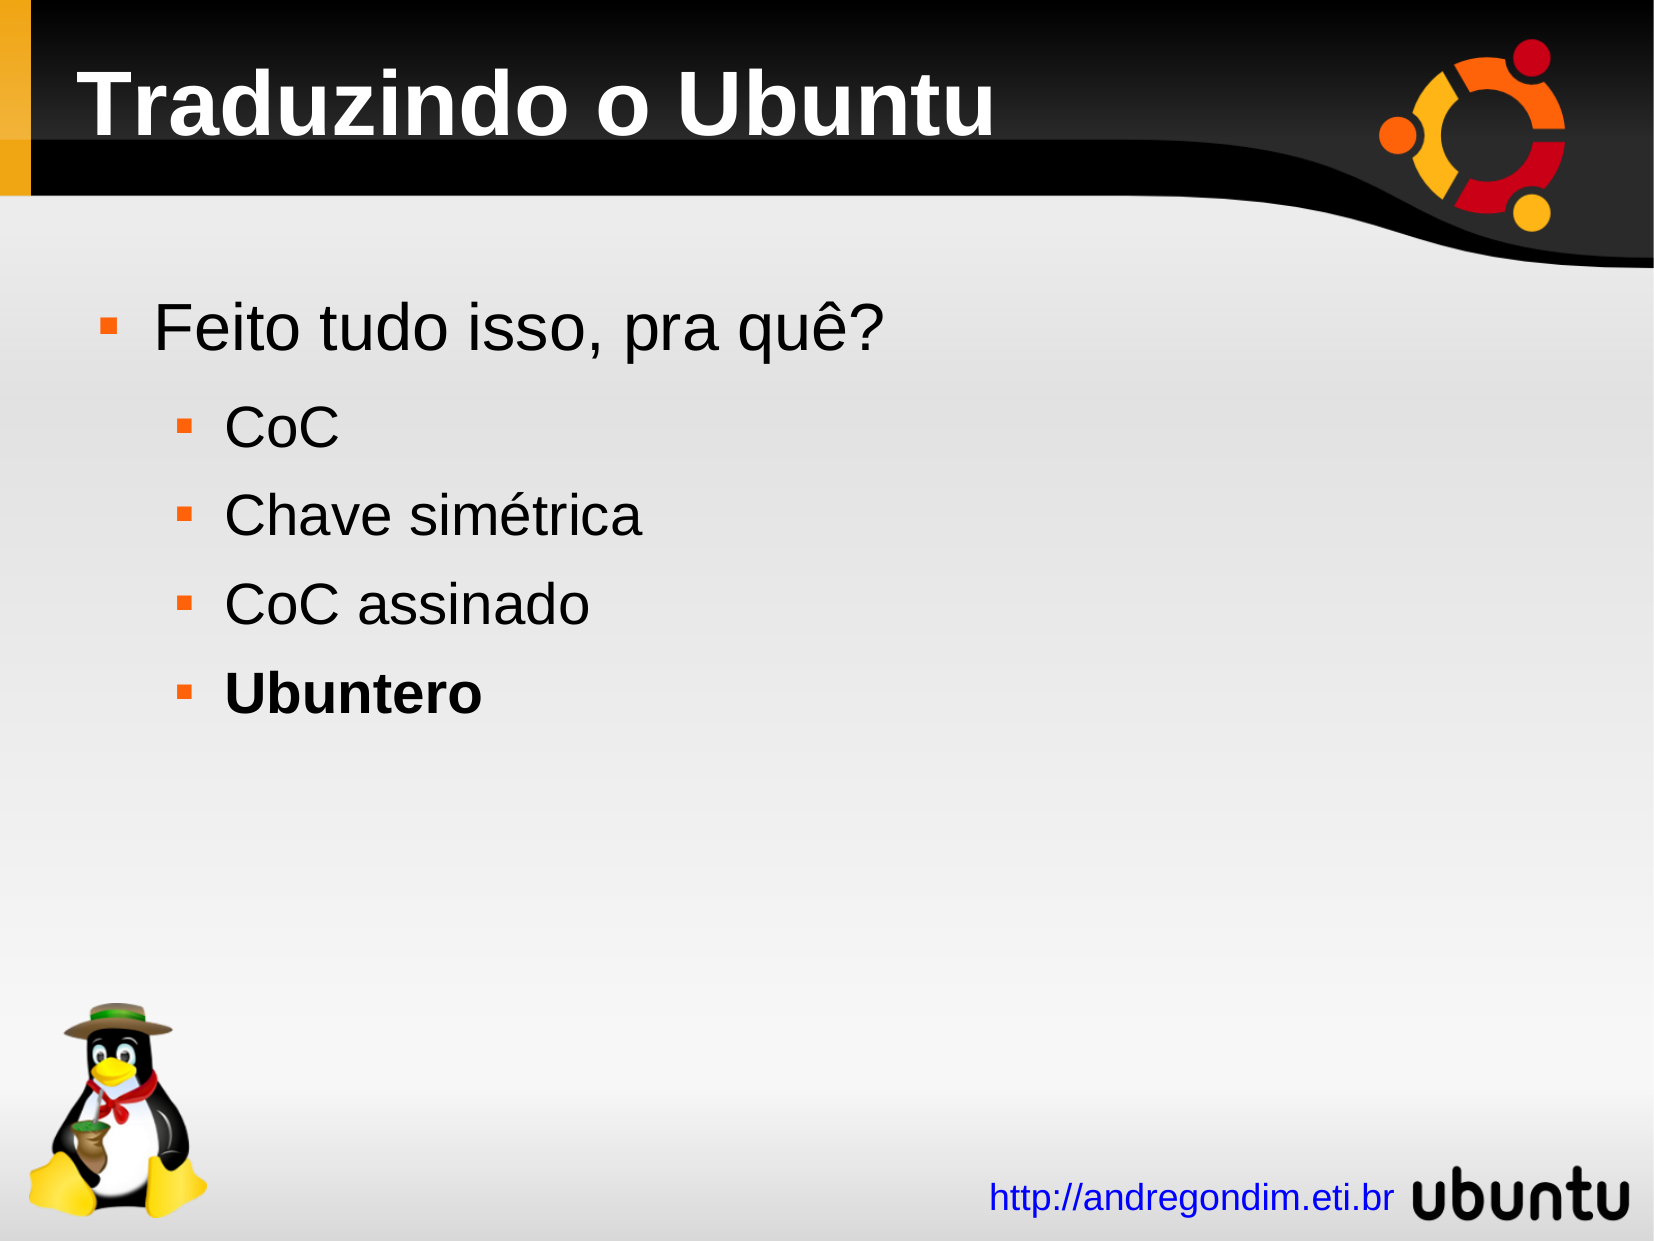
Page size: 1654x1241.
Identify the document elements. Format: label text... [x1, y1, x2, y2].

title Traduzindo o Ubuntu [76, 7, 1565, 200]
picture [0, 0, 1654, 1241]
list Feito tudo isso, pra quê? CoC Chave simétrica CoC assinado Ubuntero [82, 290, 1571, 827]
